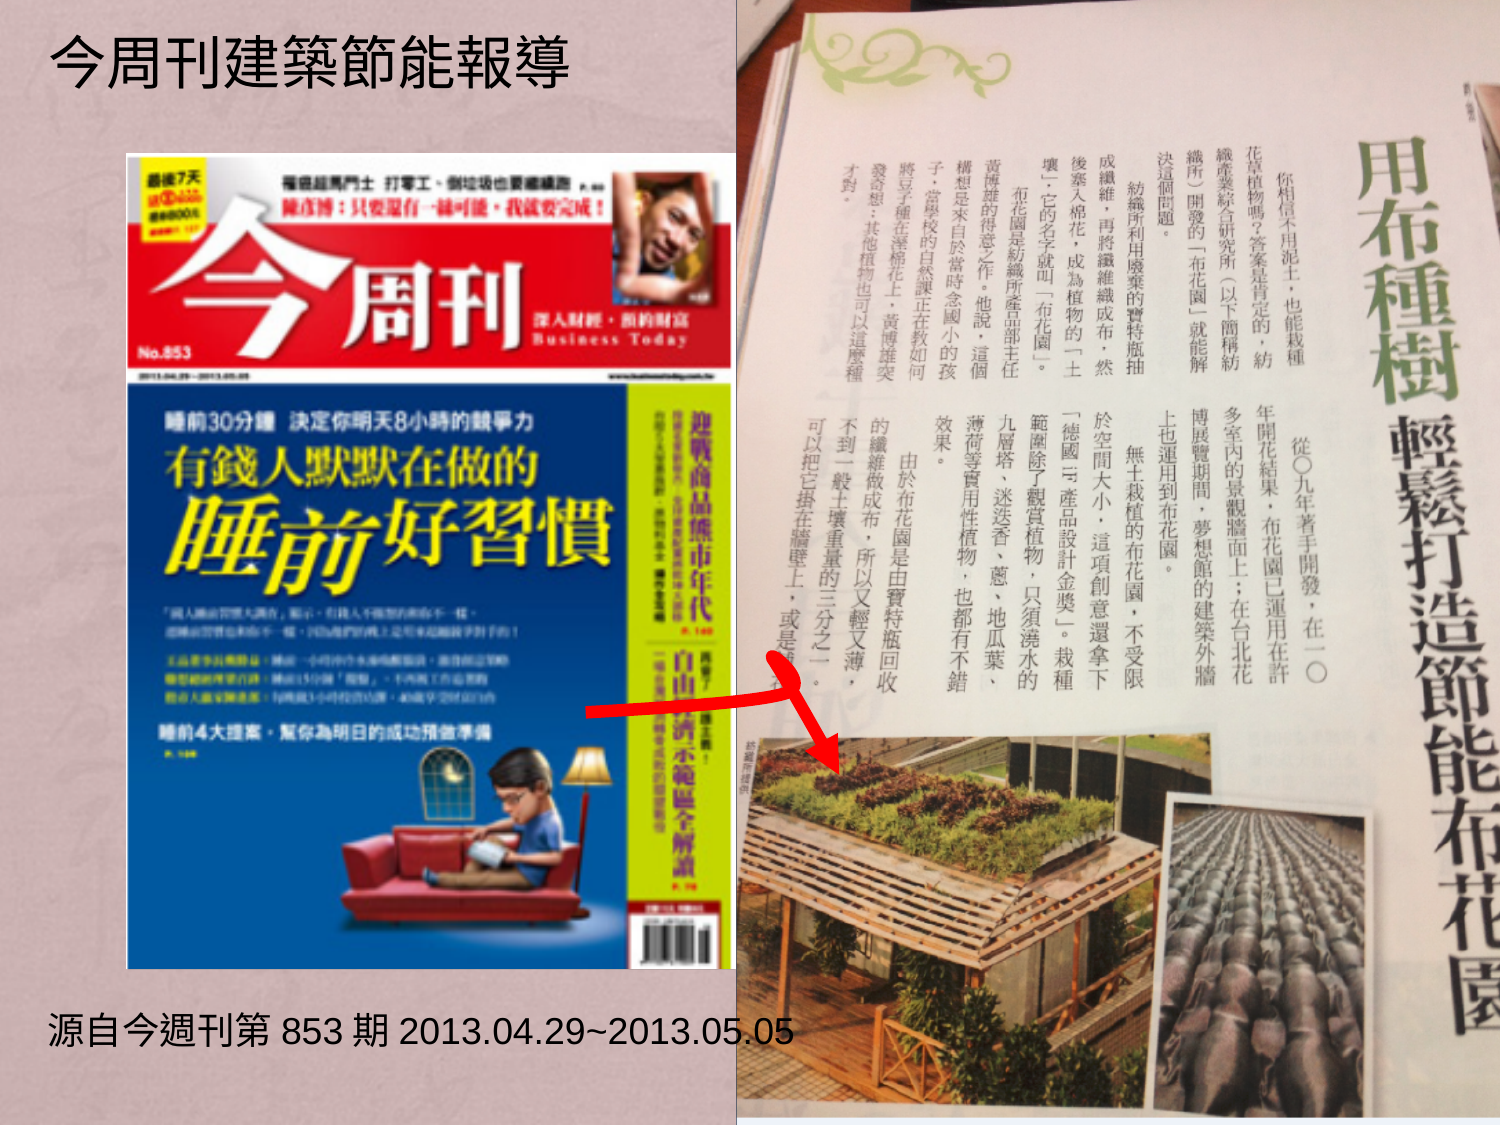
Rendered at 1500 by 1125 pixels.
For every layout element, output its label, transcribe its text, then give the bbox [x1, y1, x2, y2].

text_box 今周刊建築節能報導 [33, 0, 588, 104]
text_box 源自今週刊第853期2013.04.29~2013.05.05 [32, 999, 810, 1060]
picture [0, 0, 1500, 1125]
